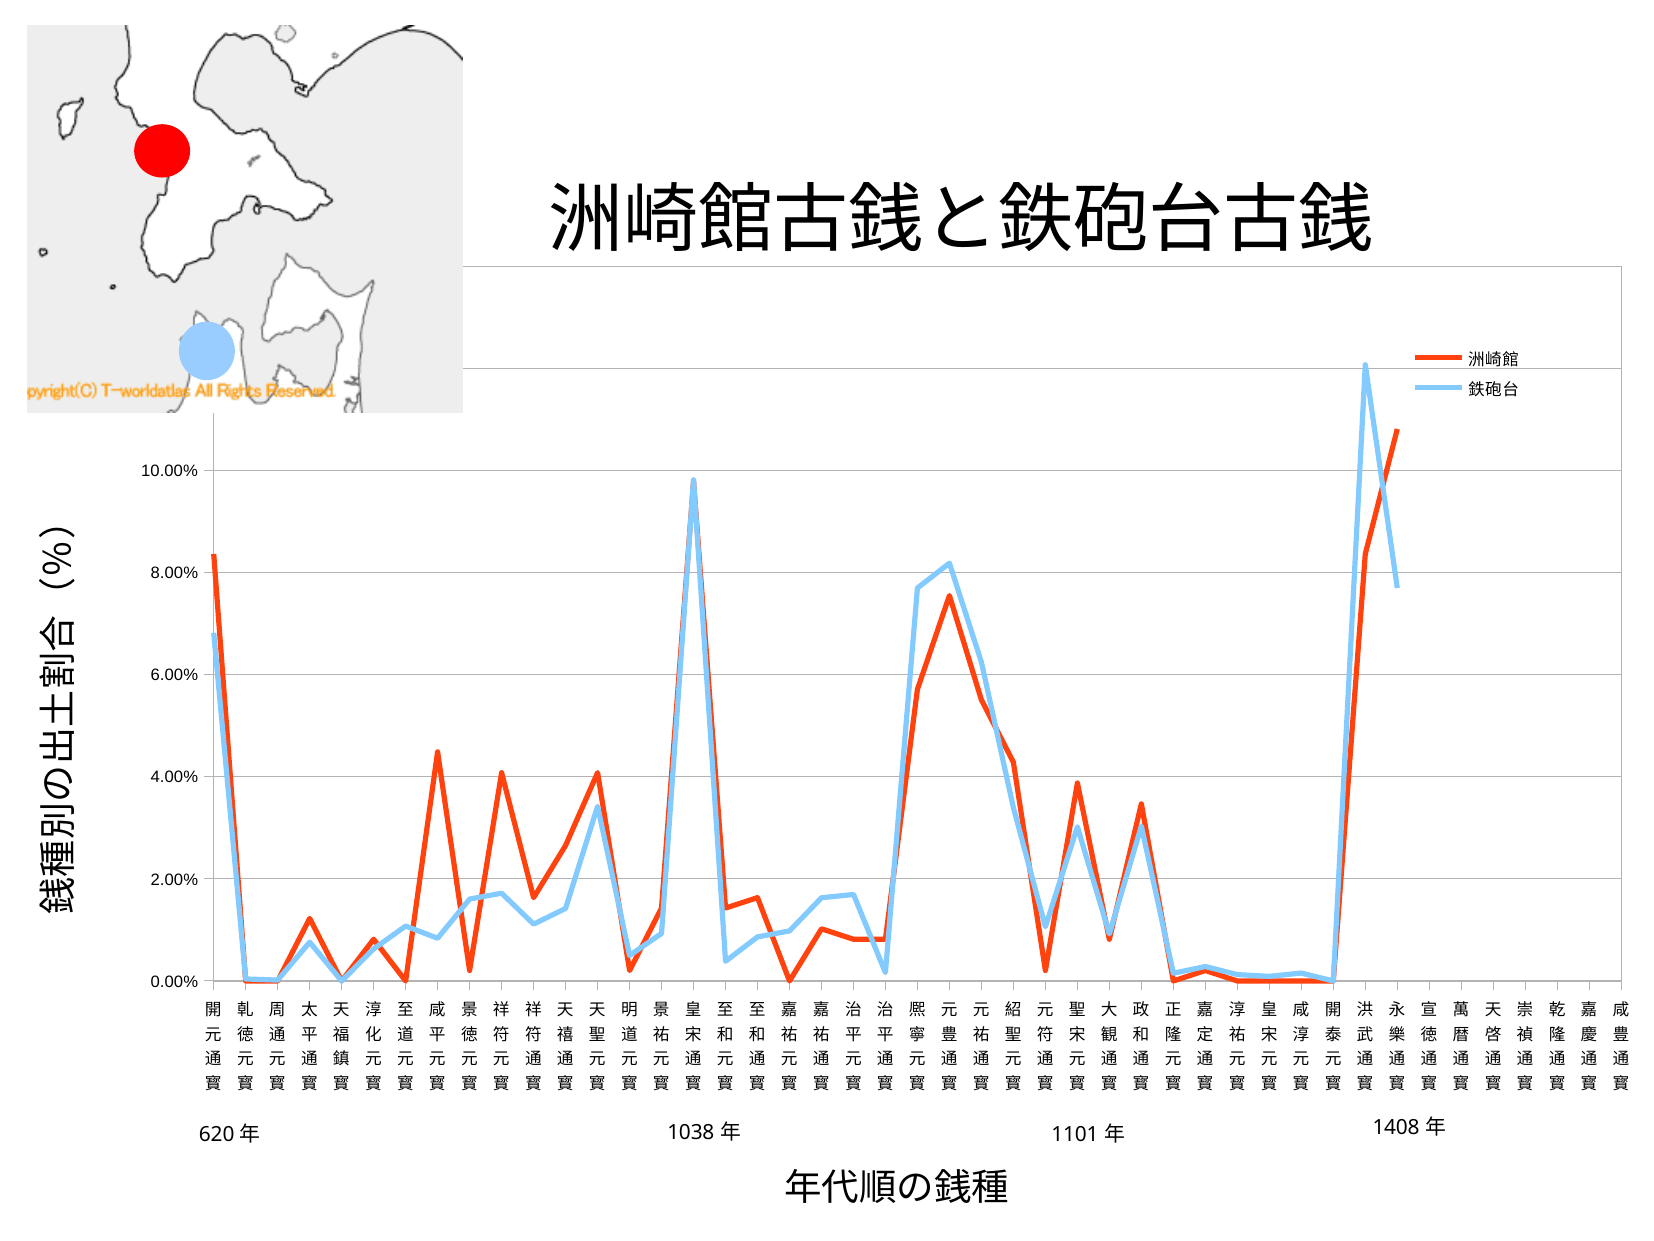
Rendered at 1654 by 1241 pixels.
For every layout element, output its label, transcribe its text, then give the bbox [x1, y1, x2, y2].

text_box [181, 324, 232, 378]
text_box 1101年 [1036, 1110, 1232, 1148]
text_box 620年 [184, 1110, 306, 1148]
chart [0, 237, 1654, 1217]
picture [27, 25, 463, 413]
text_box 1038年 [652, 1107, 803, 1145]
text_box 洲崎館古銭と鉄砲台古銭 [533, 151, 1435, 247]
text_box [137, 127, 188, 175]
text_box 1408年 [1357, 1103, 1469, 1141]
